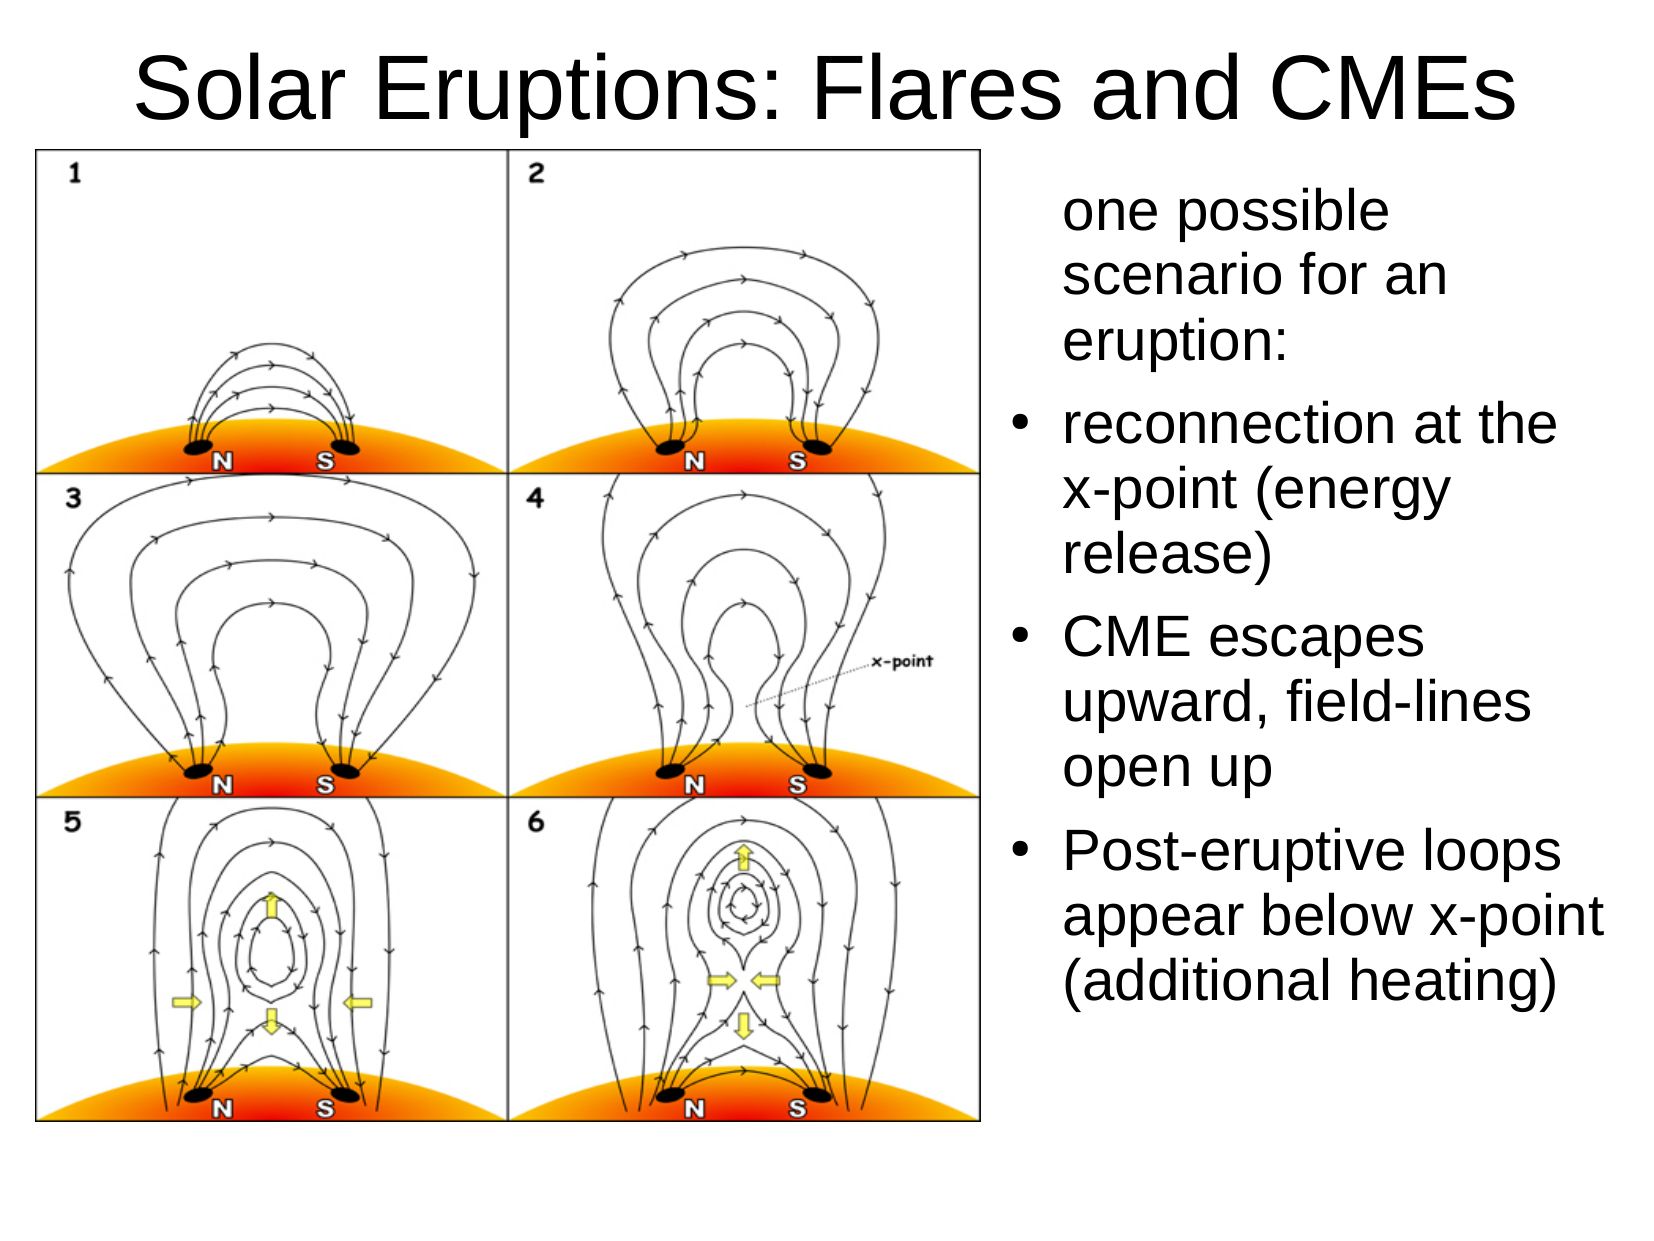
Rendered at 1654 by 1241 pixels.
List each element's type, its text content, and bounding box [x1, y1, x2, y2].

picture [35, 149, 981, 1123]
list one possible scenario for an eruption: reconnection at the x-point (energy release) CME escapes upward, field-lines open up Post-eruptive loops appear below x-point (additional heating) [992, 177, 1607, 1158]
title Solar Eruptions: Flares and CMEs [82, 0, 1571, 192]
